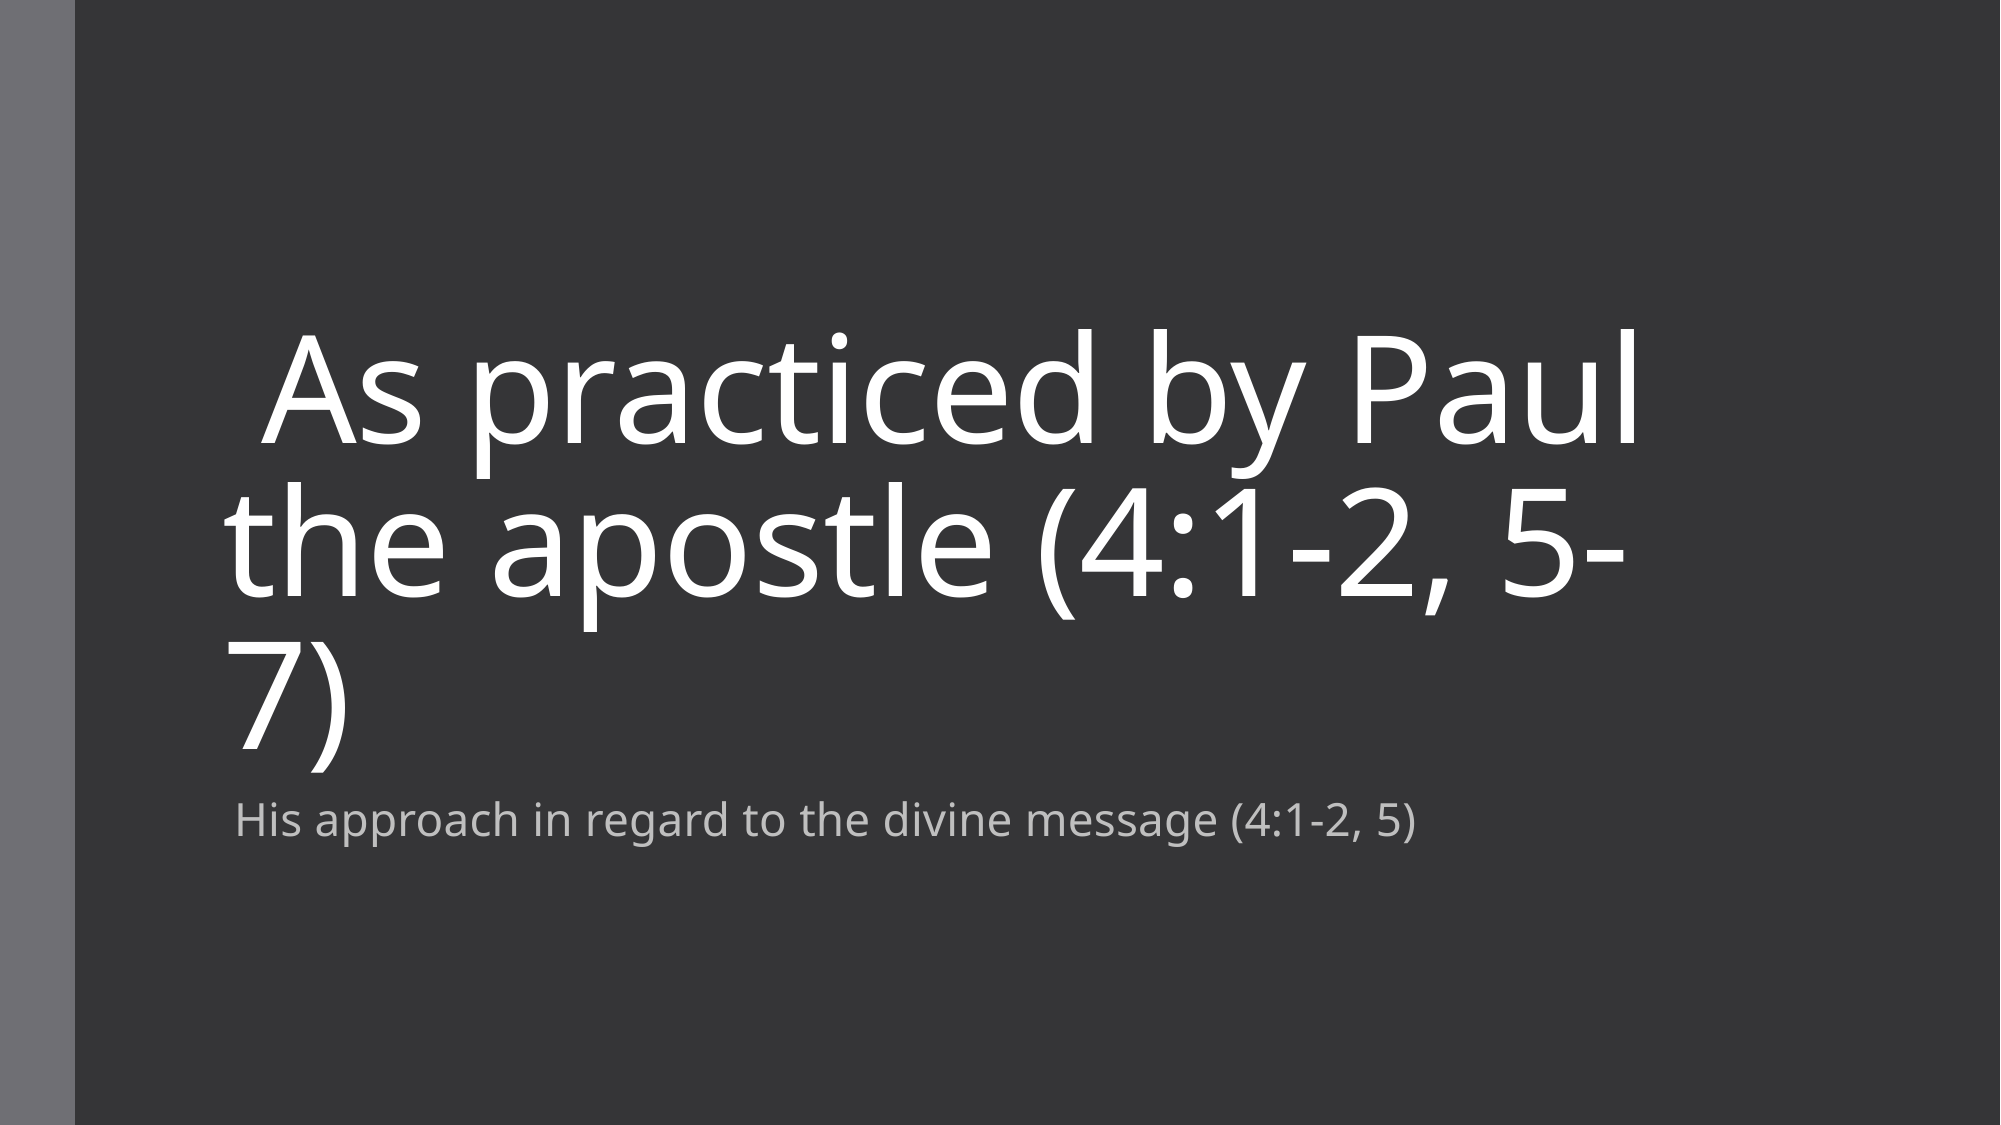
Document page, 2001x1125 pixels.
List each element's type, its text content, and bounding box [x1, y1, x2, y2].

subtitle His approach in regard to the divine message (4:1-2, 5) [206, 787, 1752, 1066]
title As practiced by Paul the apostle (4:1-2, 5-7) [206, 124, 1752, 787]
